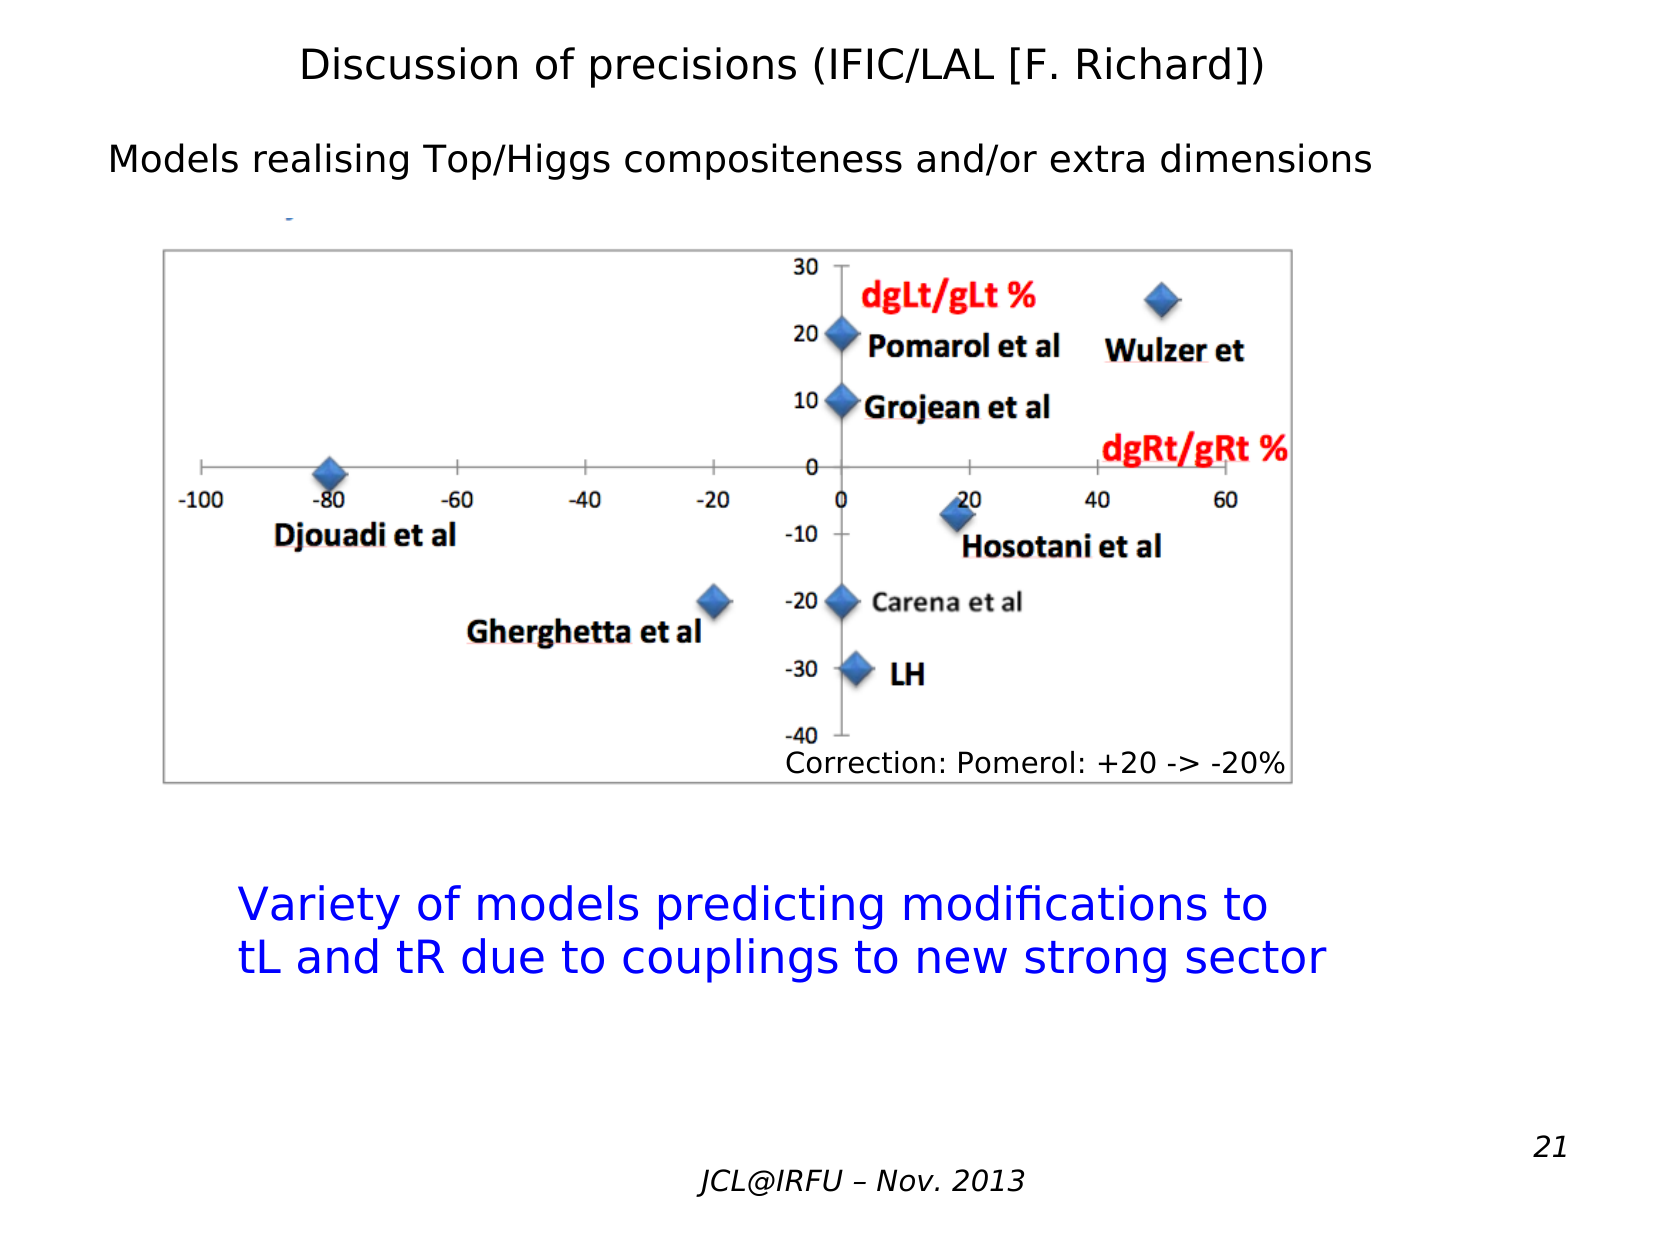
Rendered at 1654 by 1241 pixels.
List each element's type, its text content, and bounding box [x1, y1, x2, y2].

picture [126, 233, 1354, 812]
text_box Correction: Pomerol: +20 -> -20% [770, 738, 1371, 788]
text_box Models realising Top/Higgs compositeness and/or extra dimensions [93, 130, 1594, 233]
text_box Discussion of precisions (IFIC/LAL [F. Richard]) [284, 33, 1274, 97]
text_box Variety of models predicting modifications to tL and tR due to couplings to new strong sector [222, 870, 1343, 992]
